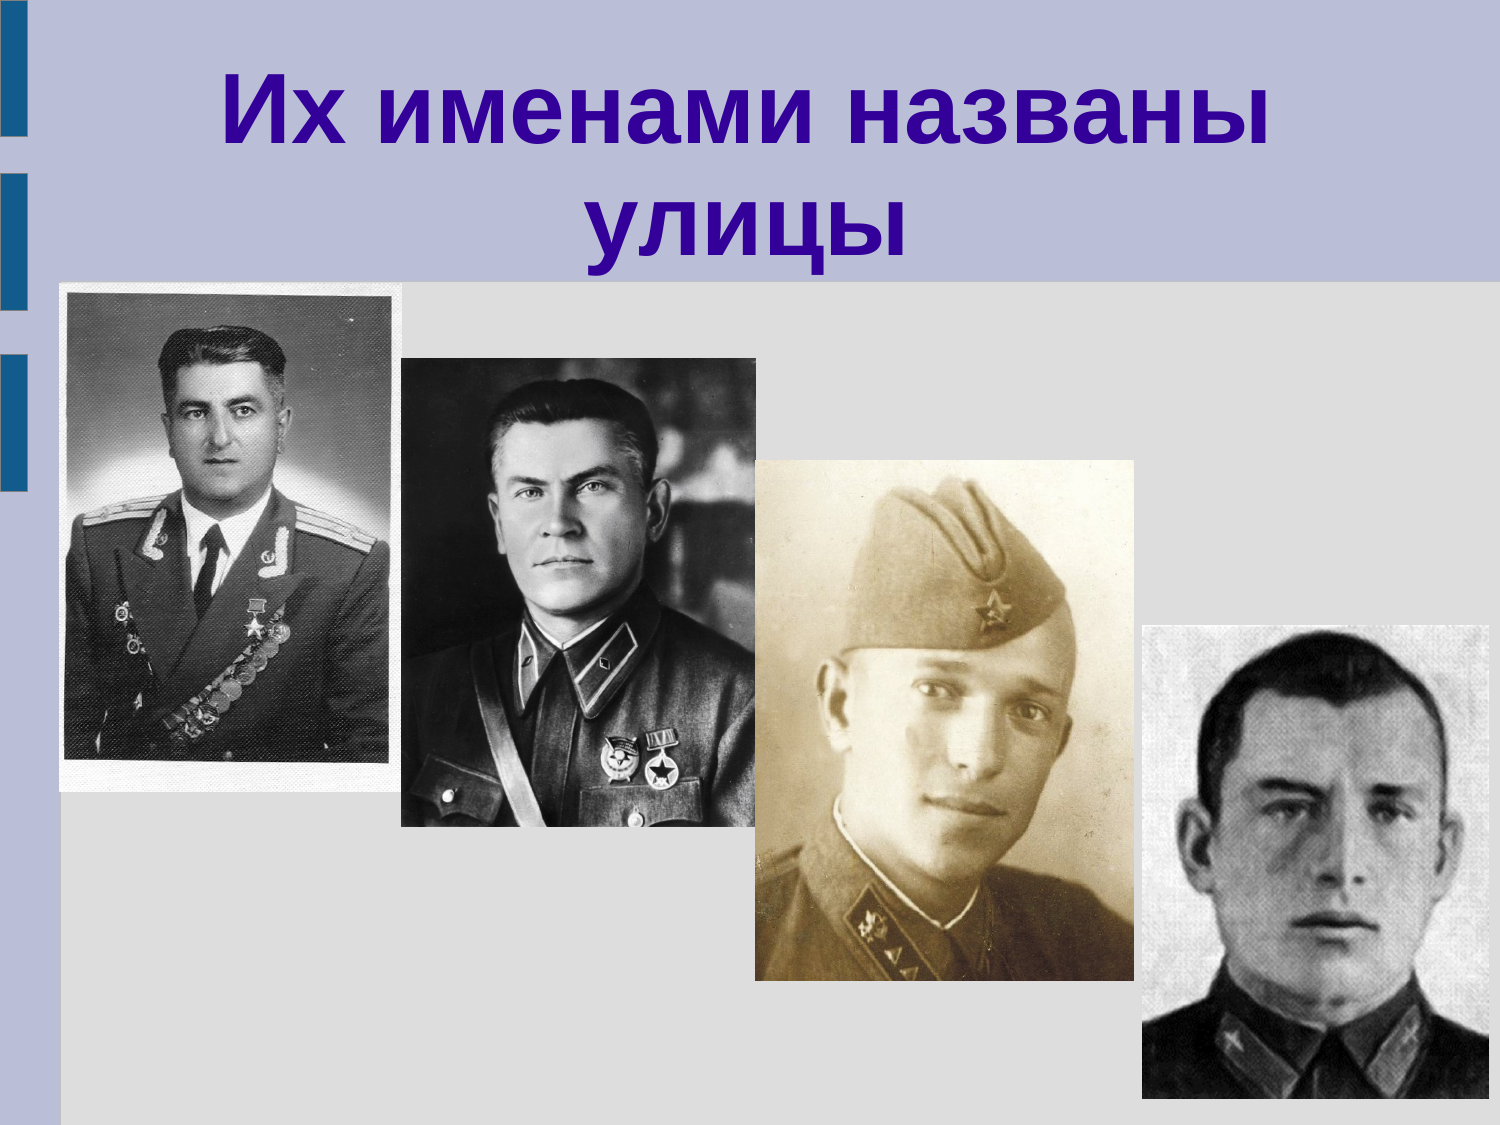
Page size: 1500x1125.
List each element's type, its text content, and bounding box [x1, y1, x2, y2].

picture [59, 283, 1134, 981]
title Их именами названы улицы [106, 53, 1388, 277]
picture [1142, 625, 1489, 1099]
